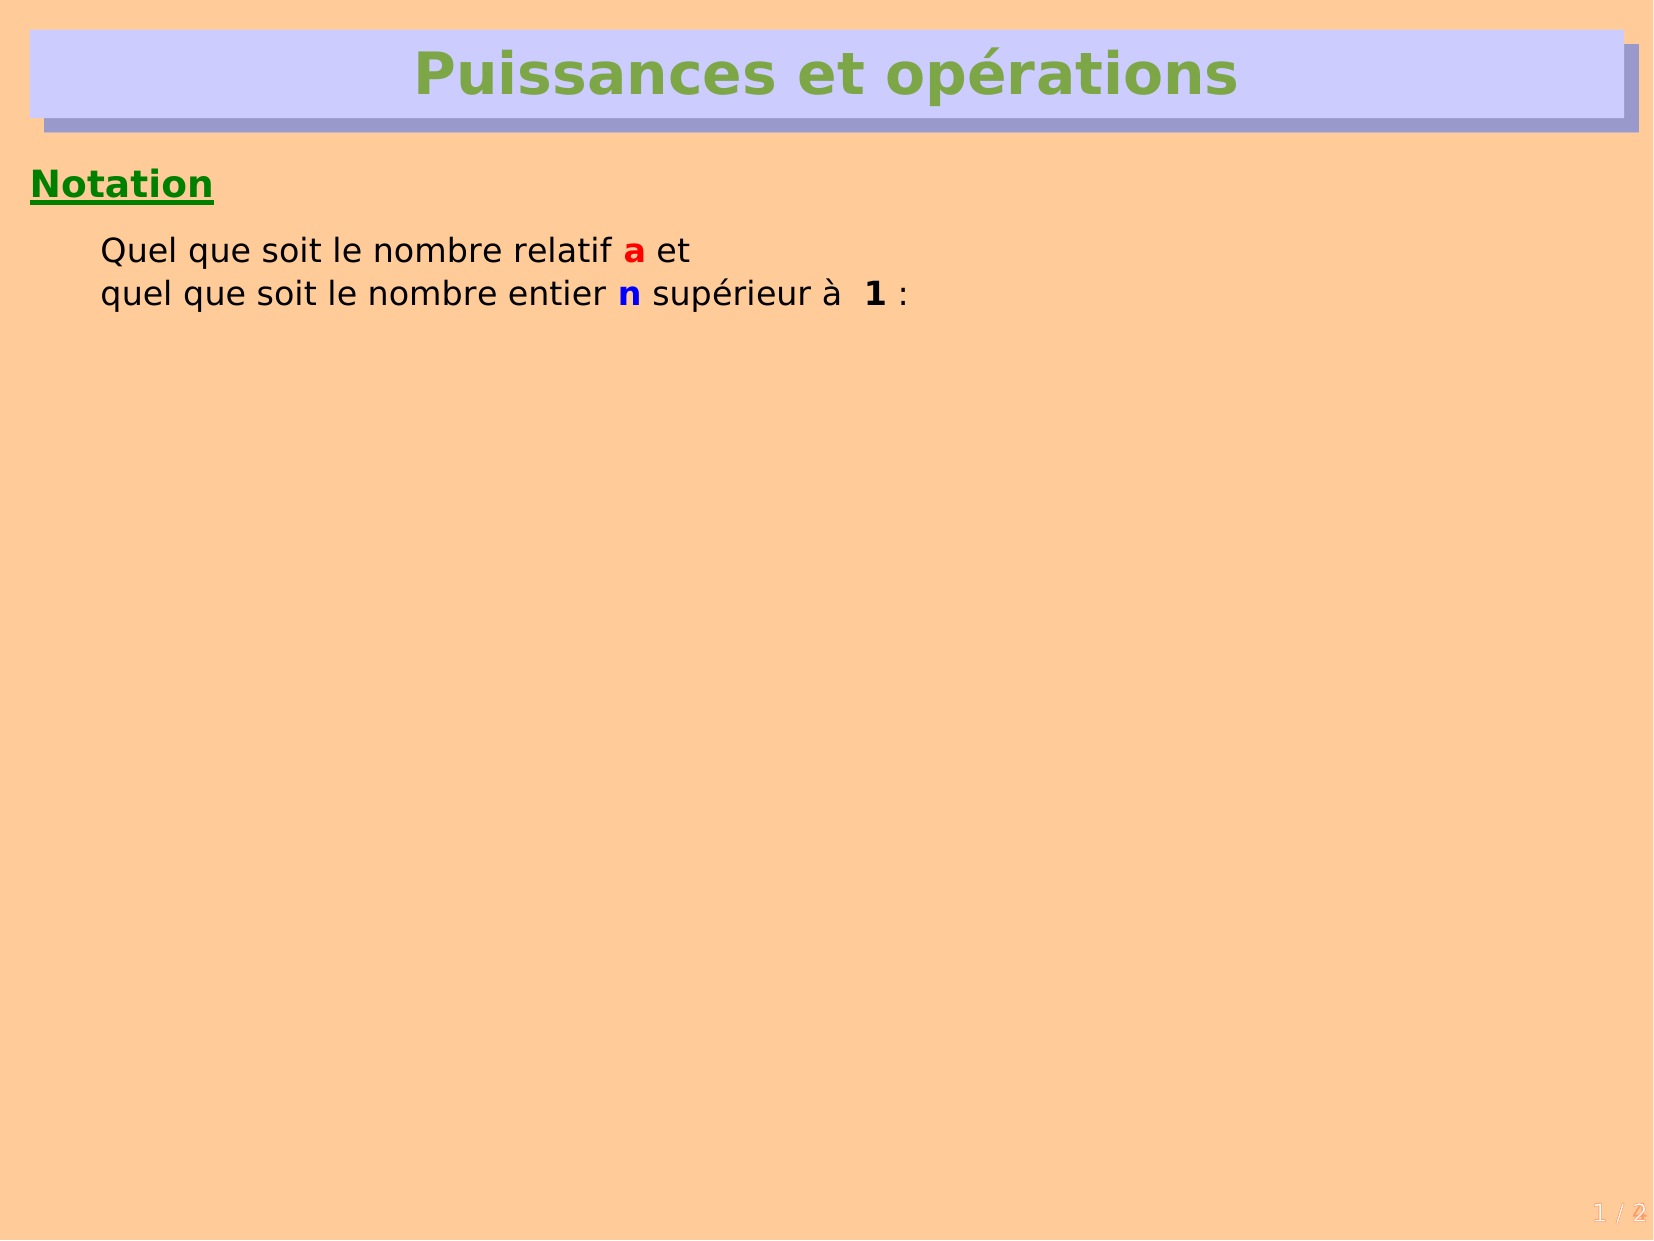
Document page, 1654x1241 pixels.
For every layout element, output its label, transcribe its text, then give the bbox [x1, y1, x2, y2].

text_box quel que soit le nombre entier n supérieur à 1 : [100, 274, 910, 314]
text_box 1 / 2 [1591, 1198, 1649, 1235]
text_box Quel que soit le nombre relatif a et [100, 224, 691, 274]
text_box Notation [29, 162, 215, 207]
title Puissances et opérations [29, 29, 1625, 119]
